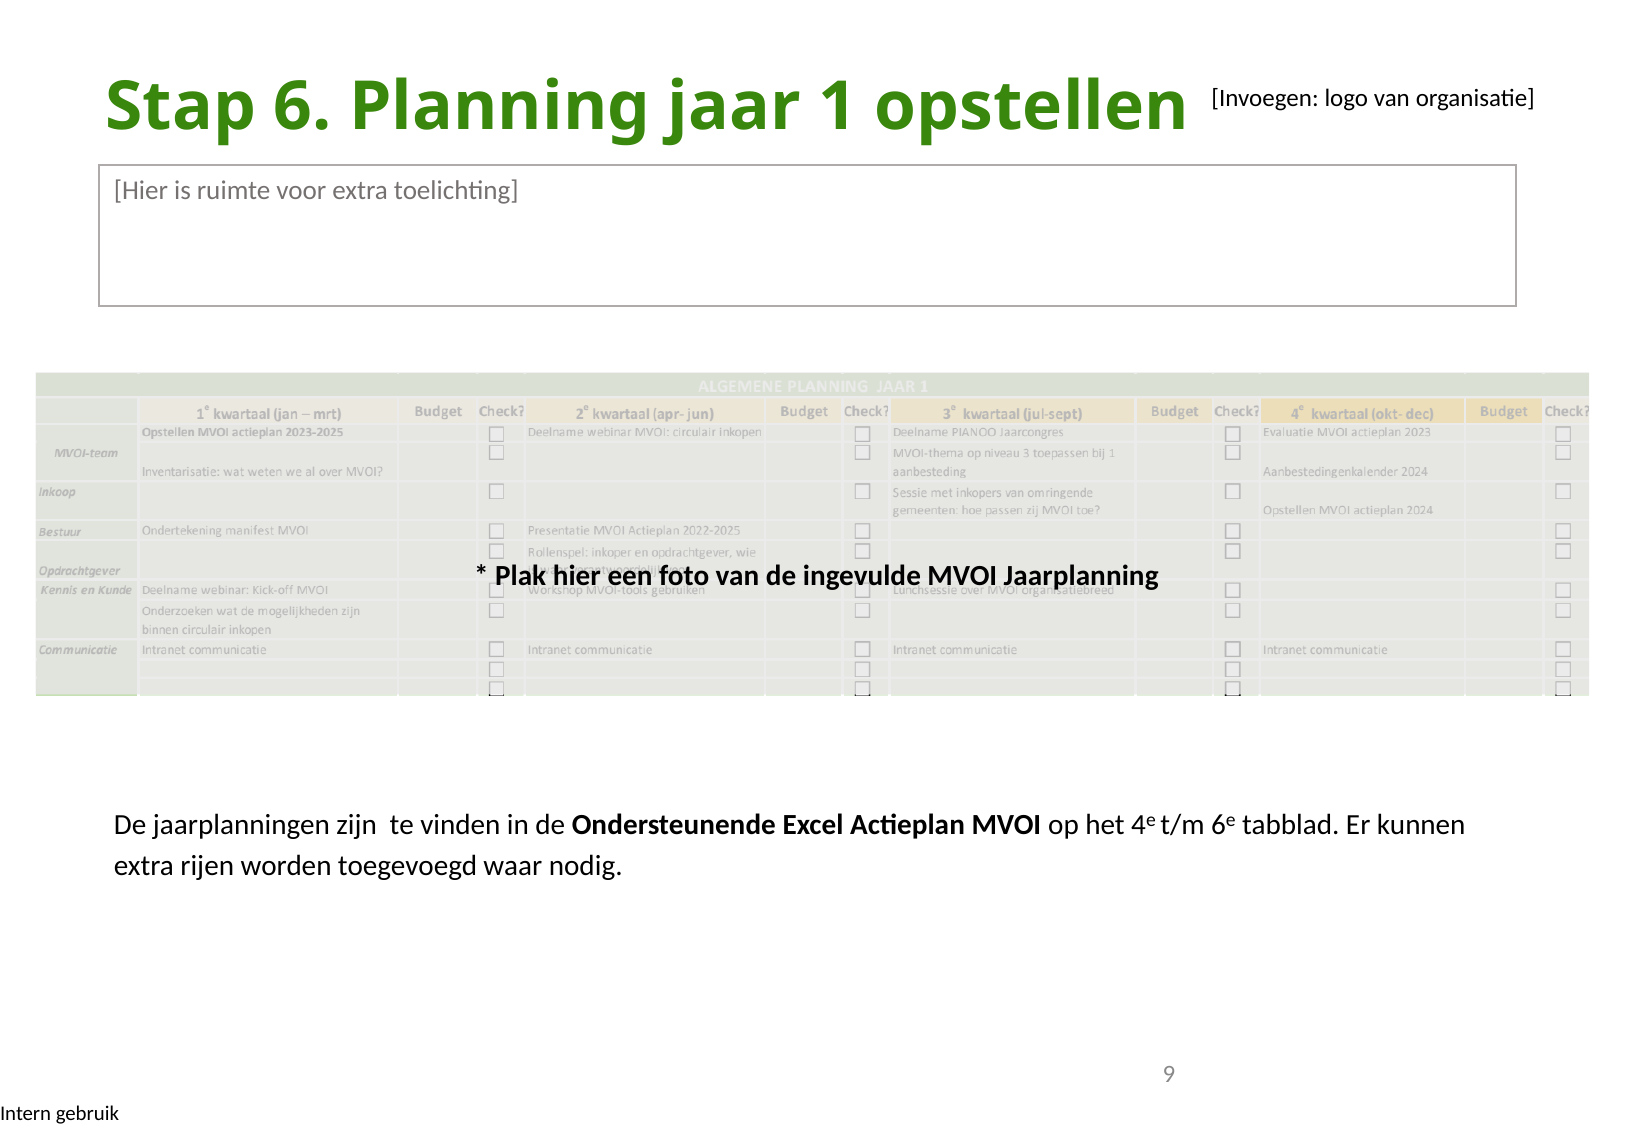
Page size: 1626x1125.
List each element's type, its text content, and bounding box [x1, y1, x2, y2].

text_box [Invoegen: logo van organisatie] [1191, 44, 1556, 150]
text_box [36, 372, 1589, 548]
text_box * Plak hier een foto van de ingevulde MVOI Jaarplanning [0, 548, 1625, 599]
text_box [36, 599, 1589, 694]
text_box [Hier is ruimte voor extra toelichting] [99, 165, 1516, 306]
text_box De jaarplanningen zijn te vinden in de Ondersteunende Excel Actieplan MVOI op het 4e t/m 6e tabblad. Er kunnen extra rijen worden toegevoegd waar nodig. [99, 798, 1516, 939]
text_box 9 [1147, 1042, 1514, 1103]
picture [35, 599, 1590, 696]
text_box Stap 6. Planning jaar 1 opstellen [93, 0, 1607, 151]
